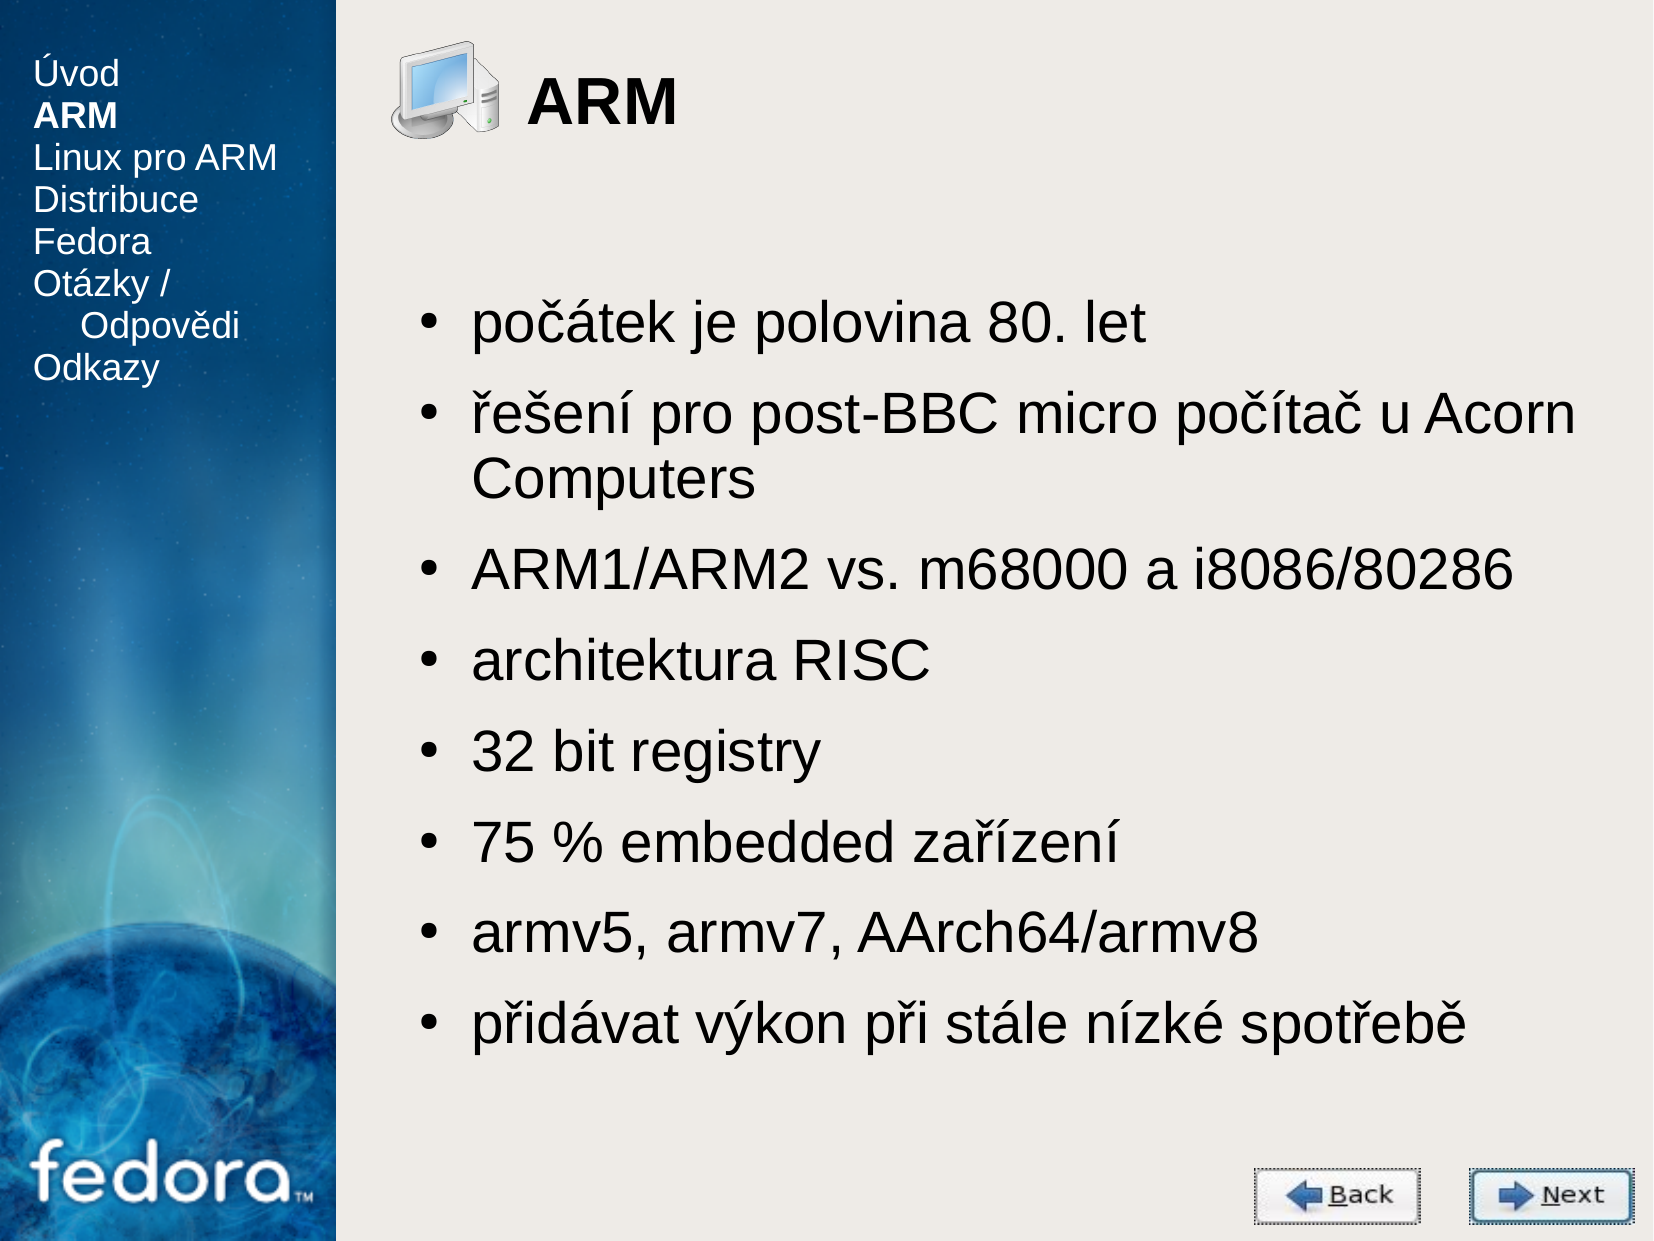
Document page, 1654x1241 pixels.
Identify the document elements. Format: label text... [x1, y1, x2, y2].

text_box Úvod ARM Linux pro ARM Distribuce Fedora Otázky / Odpovědi Odkazy [18, 45, 327, 397]
picture [0, 0, 1654, 1241]
text_box ARM [511, 56, 1316, 147]
list počátek je polovina 80. let řešení pro post-BBC micro počítač u Acorn Computers ARM1/ARM2 vs. m68000 a i8086/80286 architektura RISC 32 bit registry 75 % embedded zařízení armv5, armv7, AArch64/armv8 přidávat výkon při stále nízké spotřebě [400, 290, 1617, 1094]
